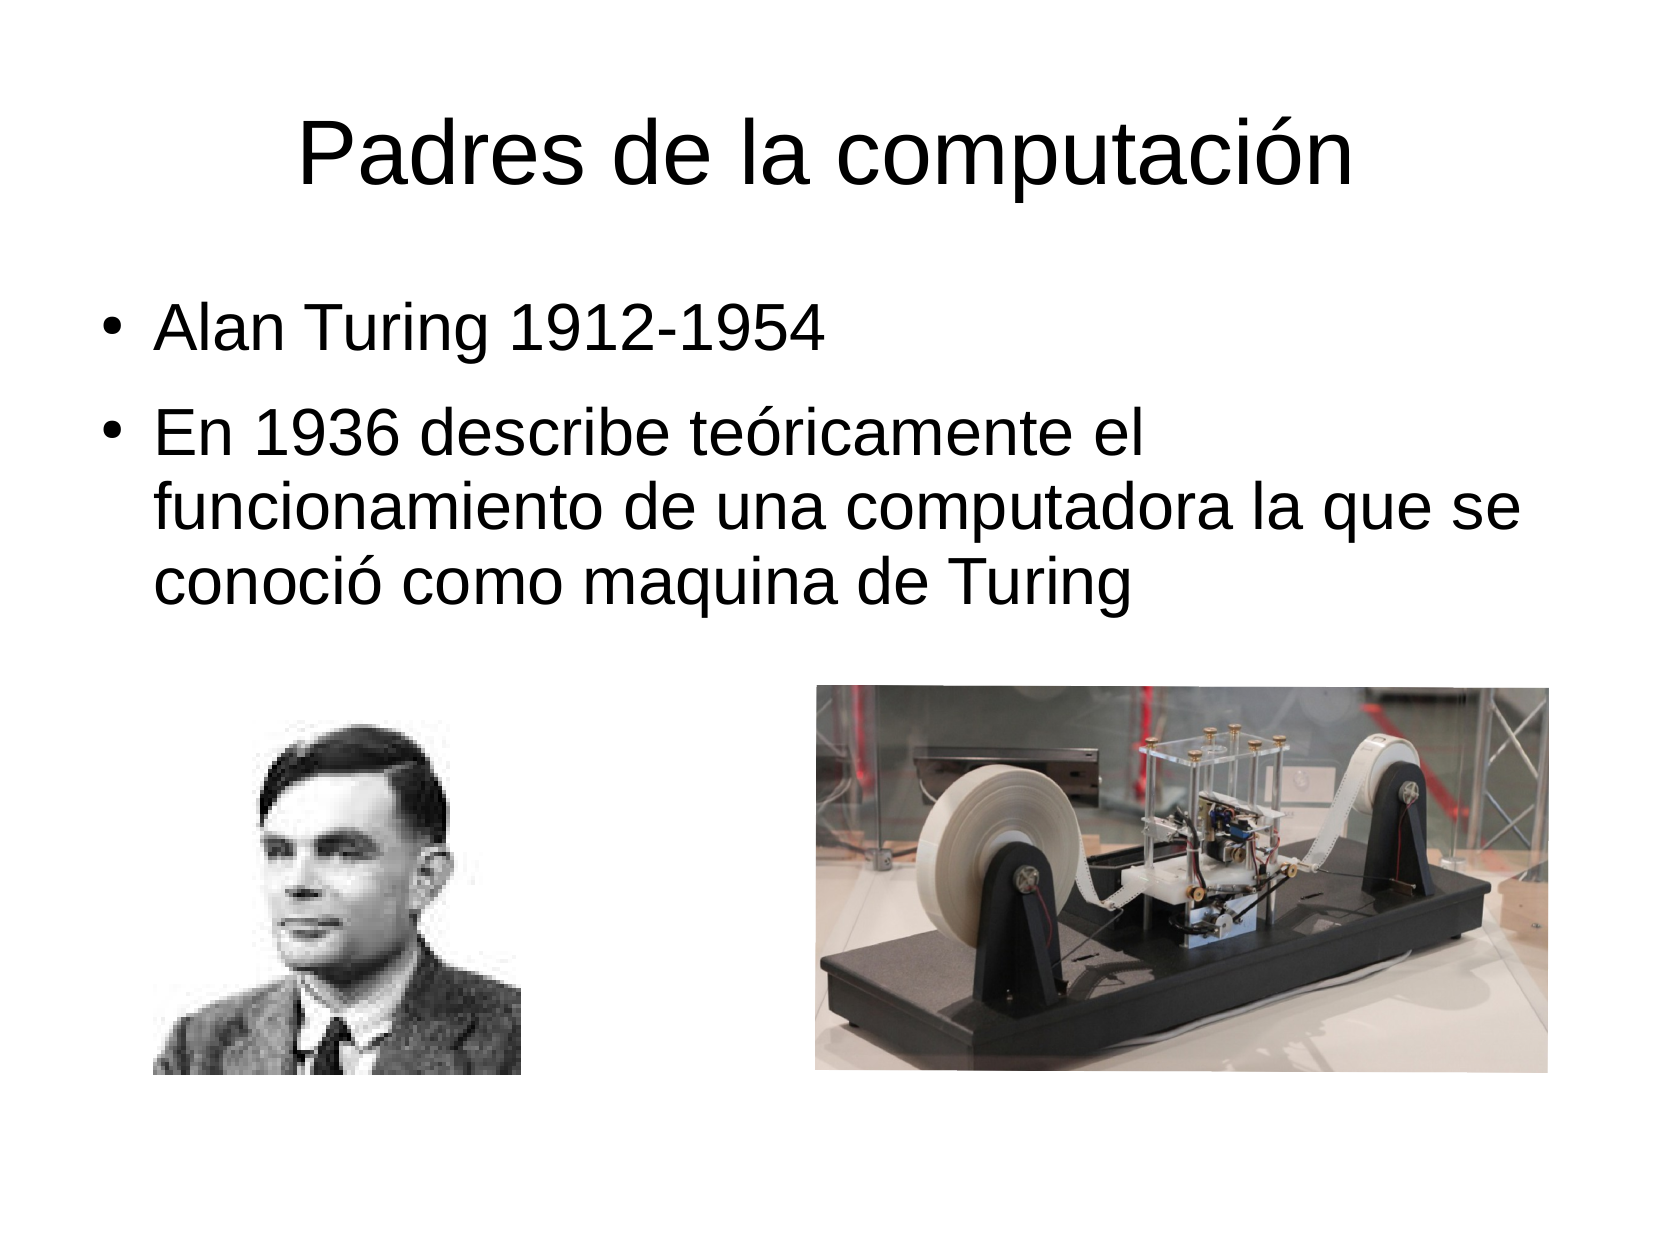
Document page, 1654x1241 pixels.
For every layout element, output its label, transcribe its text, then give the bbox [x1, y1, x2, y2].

title Padres de la computación [82, 49, 1571, 257]
list Alan Turing 1912-1954 En 1936 describe teóricamente el funcionamiento de una computadora la que se conoció como maquina de Turing [82, 290, 1571, 1010]
picture [153, 720, 521, 1075]
picture [814, 685, 1549, 1073]
